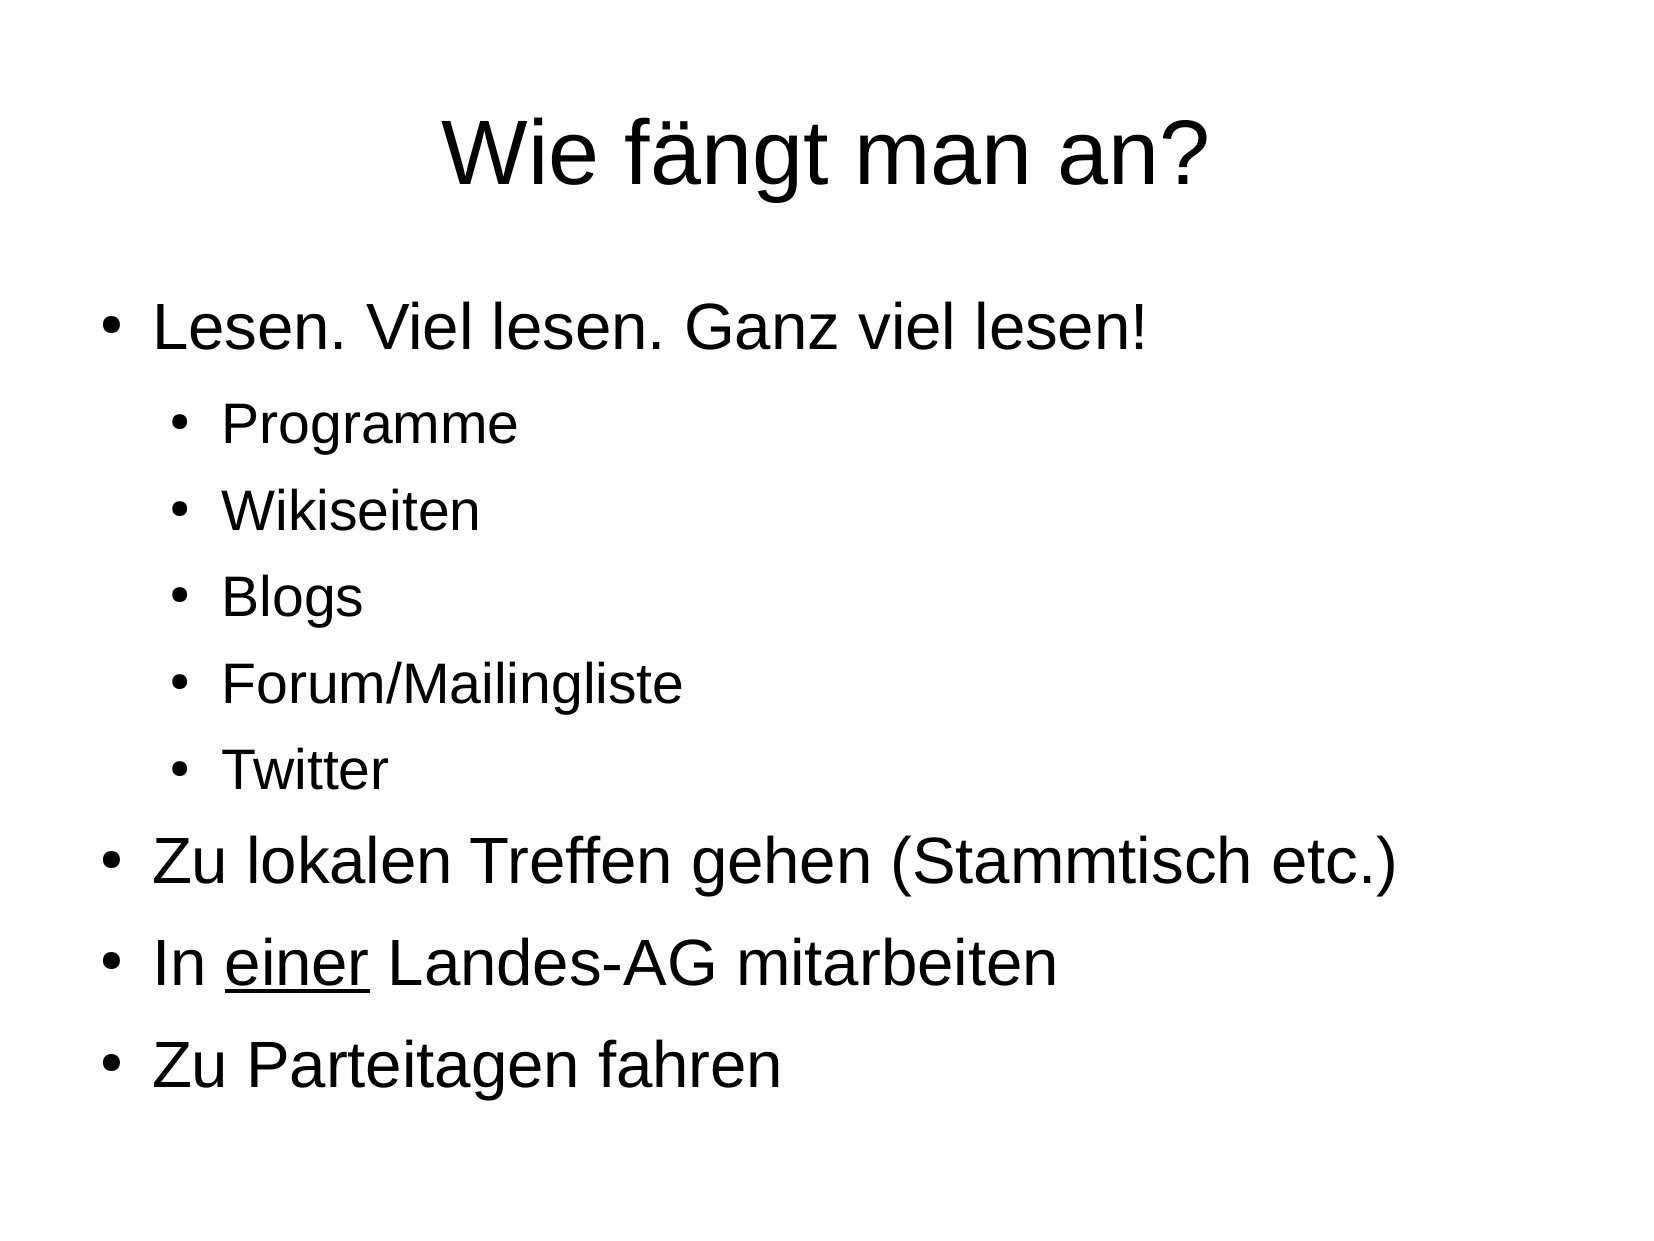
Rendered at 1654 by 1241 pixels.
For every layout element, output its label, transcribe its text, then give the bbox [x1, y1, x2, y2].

list Lesen. Viel lesen. Ganz viel lesen! Programme Wikiseiten Blogs Forum/Mailingliste Twitter Zu lokalen Treffen gehen (Stammtisch etc.) In einer Landes-AG mitarbeiten Zu Parteitagen fahren [82, 290, 1571, 1109]
title Wie fängt man an? [82, 49, 1571, 257]
